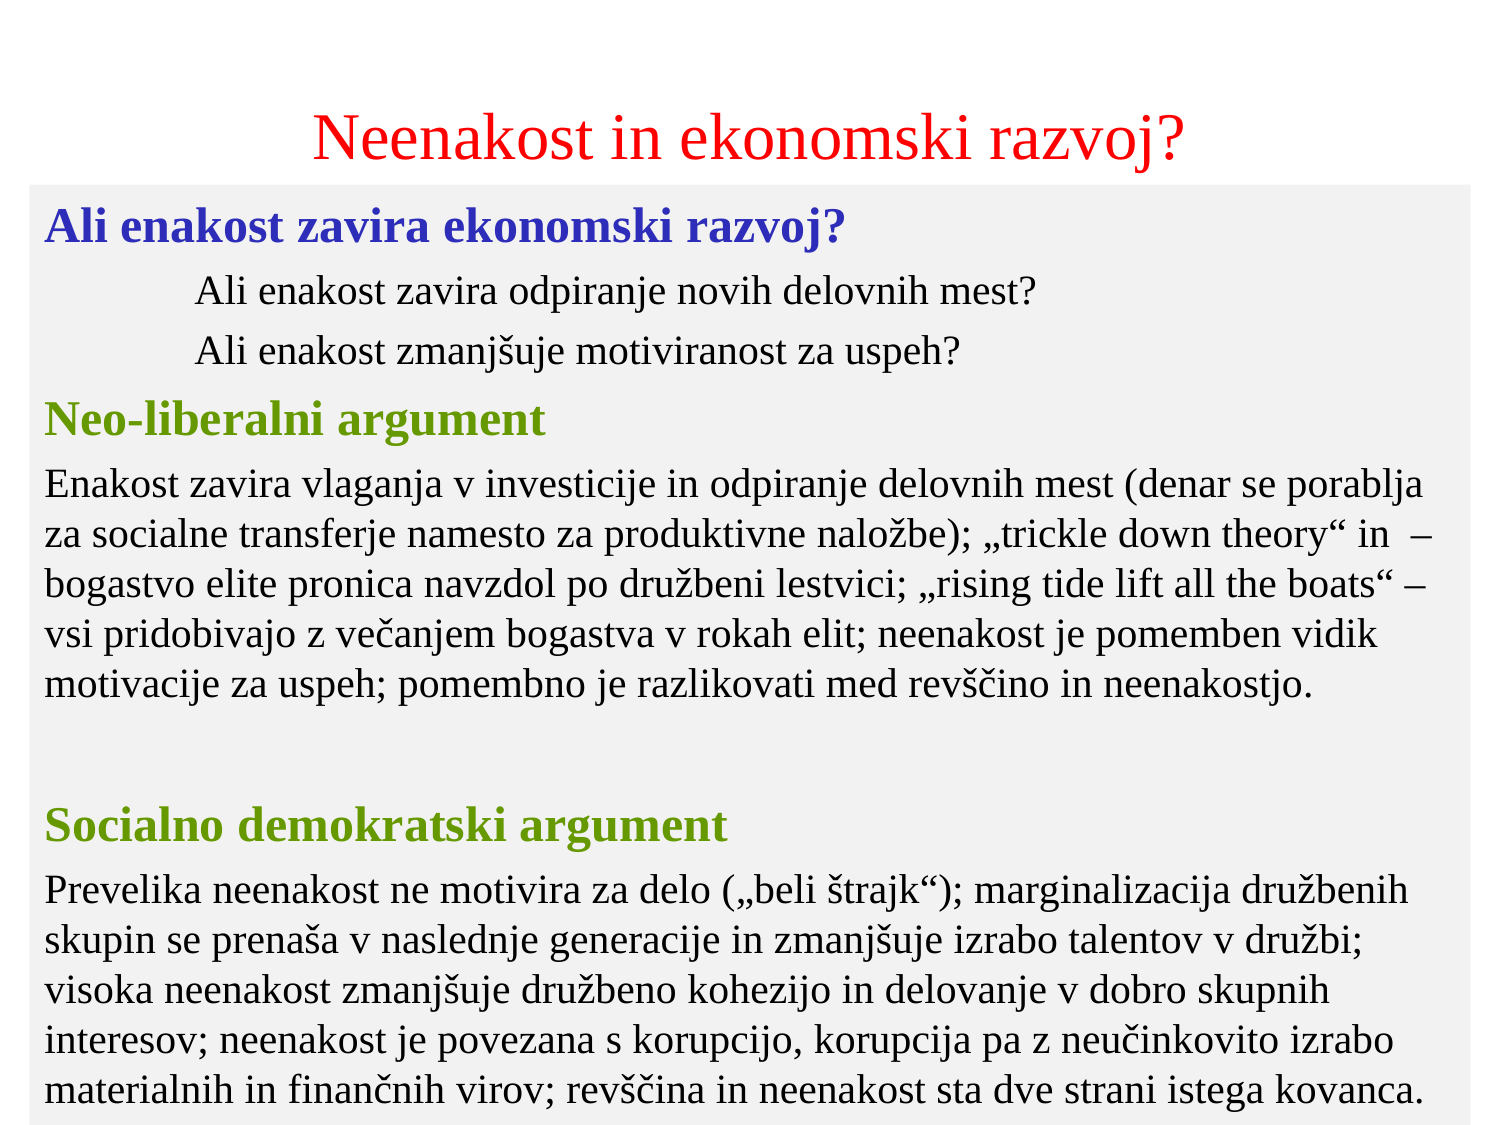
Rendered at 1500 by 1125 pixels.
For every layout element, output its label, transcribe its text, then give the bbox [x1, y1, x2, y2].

list Ali enakost zavira ekonomski razvoj? Ali enakost zavira odpiranje novih delovnih mest? Ali enakost zmanjšuje motiviranost za uspeh? Neo-liberalni argument Enakost zavira vlaganja v investicije in odpiranje delovnih mest (denar se porablja za socialne transferje namesto za produktivne naložbe); „trickle down theory“ in – bogastvo elite pronica navzdol po družbeni lestvici; „rising tide lift all the boats“ – vsi pridobivajo z večanjem bogastva v rokah elit; neenakost je pomemben vidik motivacije za uspeh; pomembno je razlikovati med revščino in neenakostjo. Socialno demokratski argument Prevelika neenakost ne motivira za delo („beli štrajk“); marginalizacija družbenih skupin se prenaša v naslednje generacije in zmanjšuje izrabo talentov v družbi; visoka neenakost zmanjšuje družbeno kohezijo in delovanje v dobro skupnih interesov; neenakost je povezana s korupcijo, korupcija pa z neučinkovito izrabo materialnih in finančnih virov; revščina in neenakost sta dve strani istega kovanca. [29, 184, 1471, 1125]
title Neenakost in ekonomski razvoj? [112, 84, 1388, 180]
